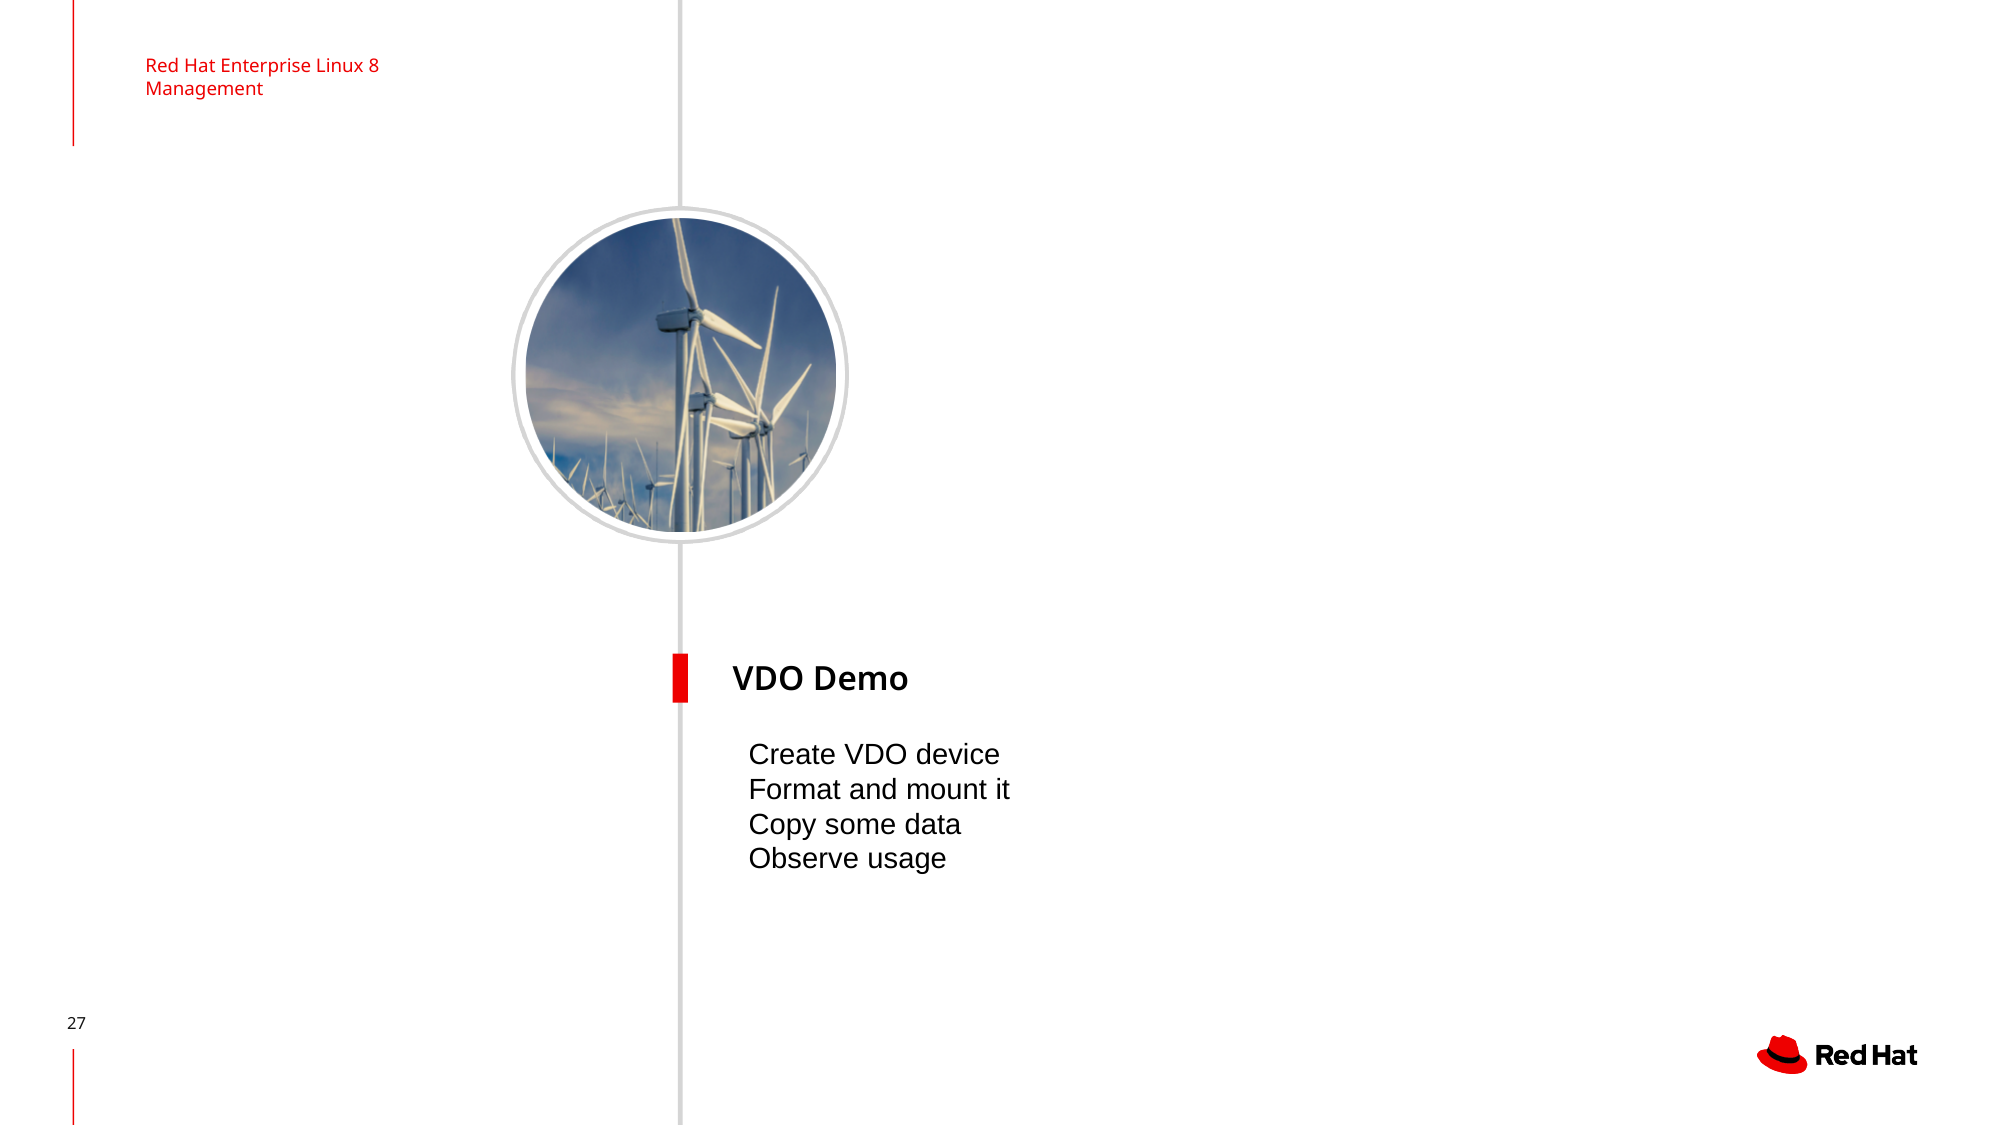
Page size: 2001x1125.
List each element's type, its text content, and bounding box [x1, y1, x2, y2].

text_box [672, 653, 688, 703]
text_box Red Hat Enterprise Linux 8 Management [73, 9, 919, 144]
picture [511, 206, 849, 545]
title VDO Demo [732, 604, 1478, 697]
text_box Create VDO device Format and mount it Copy some data Observe usage [733, 727, 1620, 883]
picture [1757, 1035, 1918, 1074]
